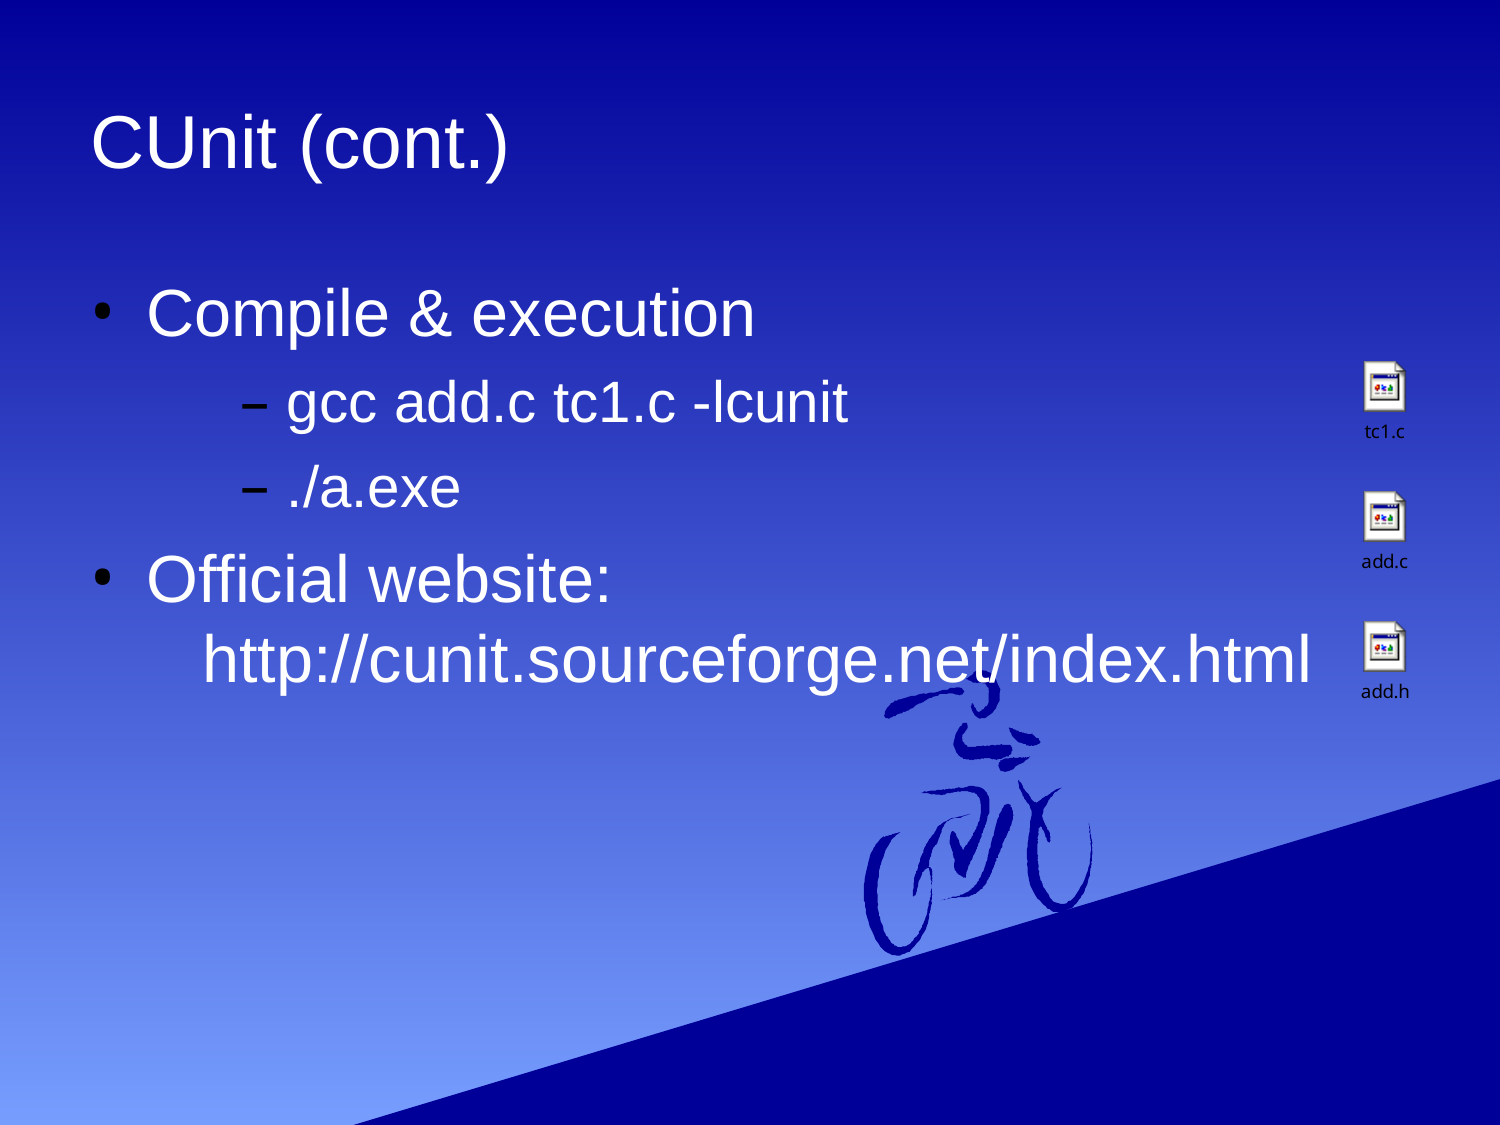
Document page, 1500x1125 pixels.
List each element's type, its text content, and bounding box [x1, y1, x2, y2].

title CUnit (cont.) [75, 45, 1426, 233]
chart [1305, 361, 1465, 456]
chart [1305, 491, 1465, 586]
chart [1305, 621, 1465, 716]
list Compile & execution gcc add.c tc1.c -lcunit ./a.exe Official website: http://cunit.sourceforge.net/index.html [75, 262, 1426, 1005]
